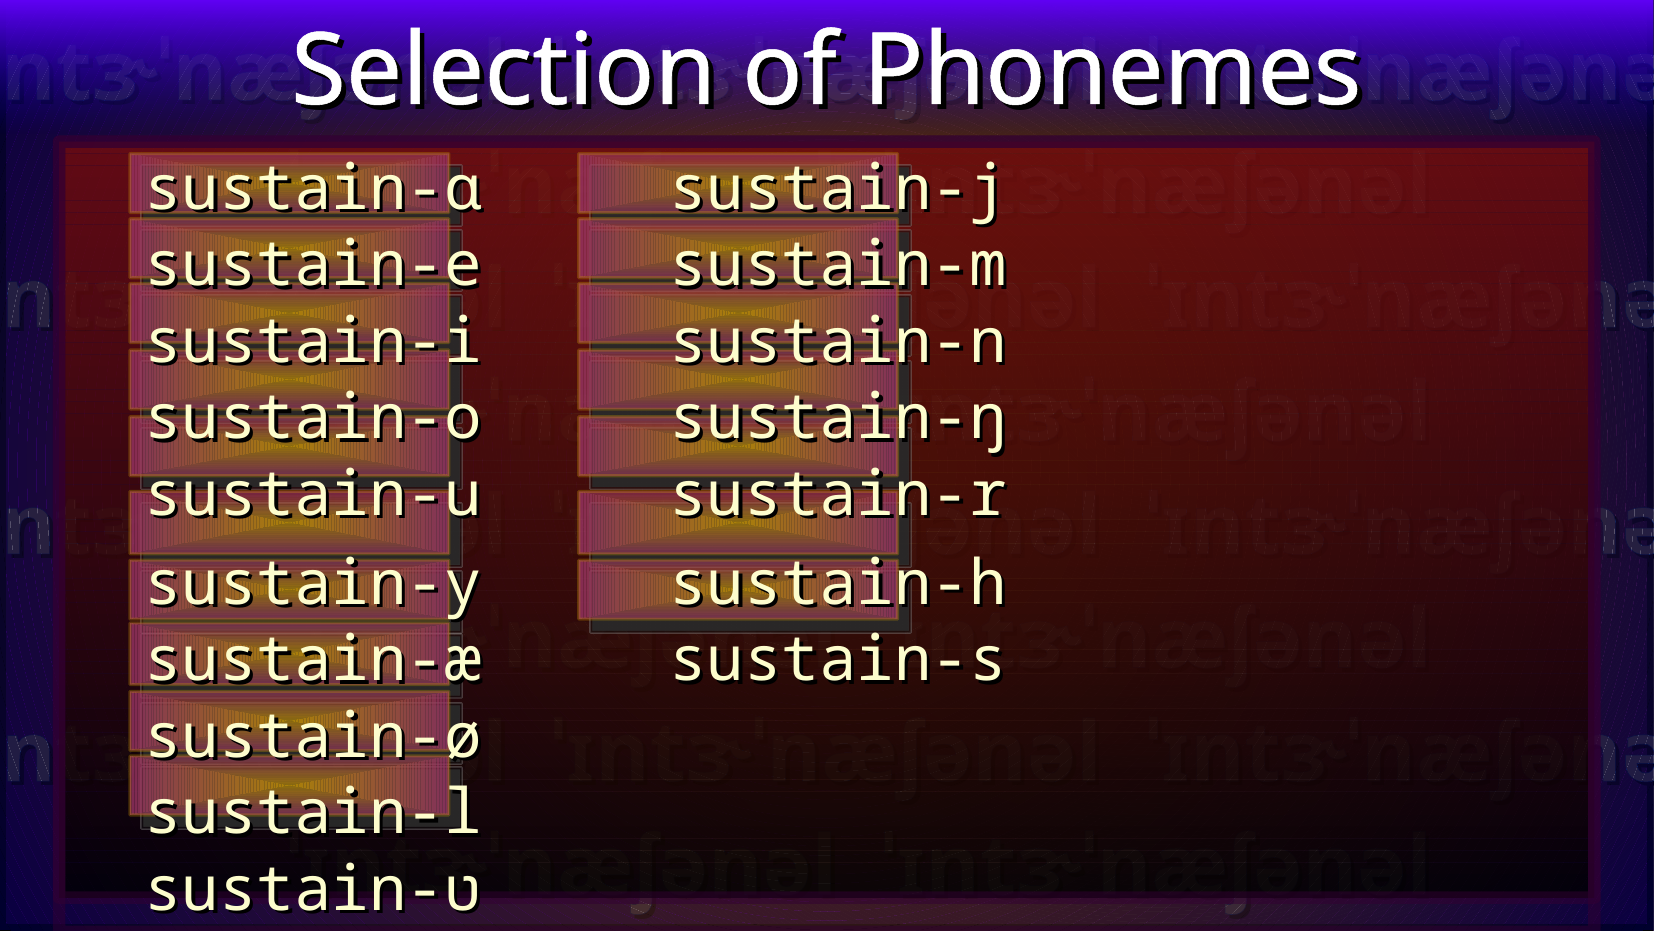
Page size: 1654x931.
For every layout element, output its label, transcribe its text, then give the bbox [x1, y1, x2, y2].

text_box sustain-ɑ sustain-j sustain-e sustain-m sustain-i sustain-n sustain-o sustain-ŋ sustain-u sustain-r sustain-y sustain-h sustain-æ sustain-s sustain-ø sustain-l sustain-ʋ [59, 141, 1595, 898]
title Selection of Phonemes [0, 0, 1654, 130]
